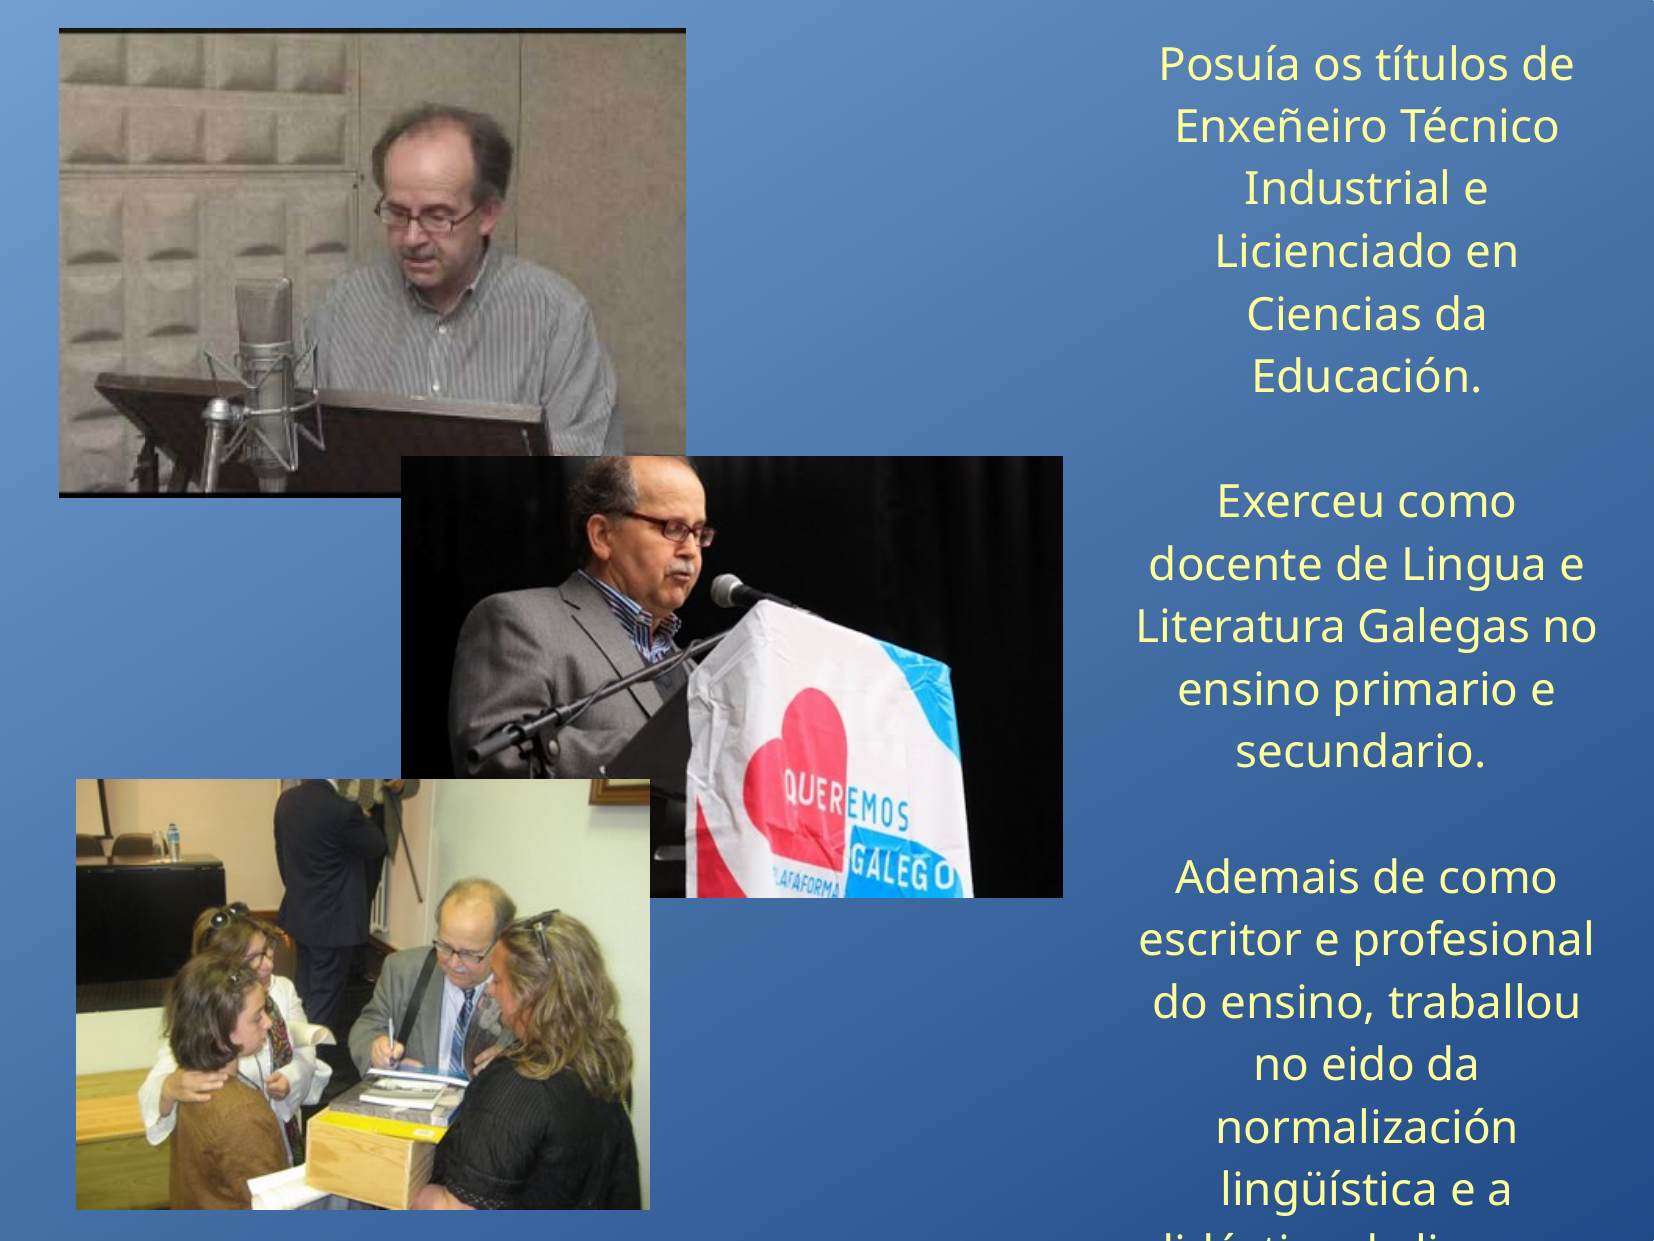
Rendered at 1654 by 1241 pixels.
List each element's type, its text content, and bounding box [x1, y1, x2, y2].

picture [59, 28, 1063, 1210]
text_box Posuía os títulos de Enxeñeiro Técnico Industrial e Licienciado en Ciencias da Educación. Exerceu como docente de Lingua e Literatura Galegas no ensino primario e secundario. Ademais de como escritor e profesional do ensino, traballou no eido da normalización lingüística e a didáctica da lingua e a literatura. [1116, 23, 1619, 1204]
